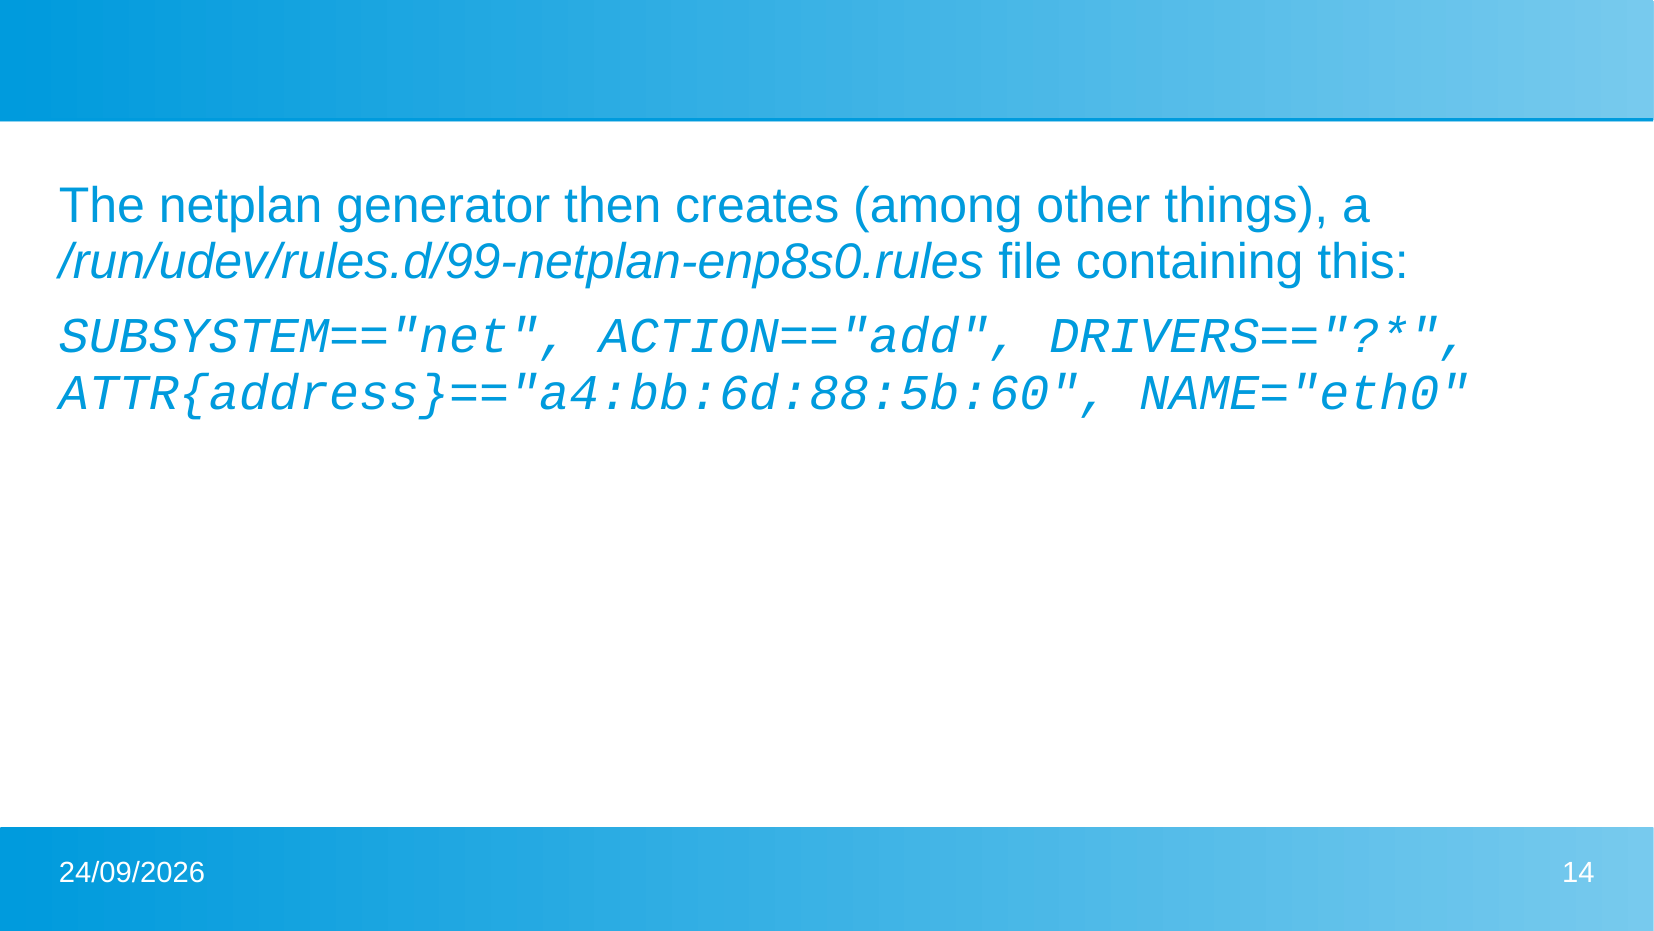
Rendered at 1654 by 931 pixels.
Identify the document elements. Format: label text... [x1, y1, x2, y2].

list The netplan generator then creates (among other things), a /run/udev/rules.d/99-netplan-enp8s0.rules file containing this: SUBSYSTEM=="net", ACTION=="add", DRIVERS=="?*", ATTR{address}=="a4:bb:6d:88:5b:60", NAME="eth0" [59, 177, 1595, 768]
